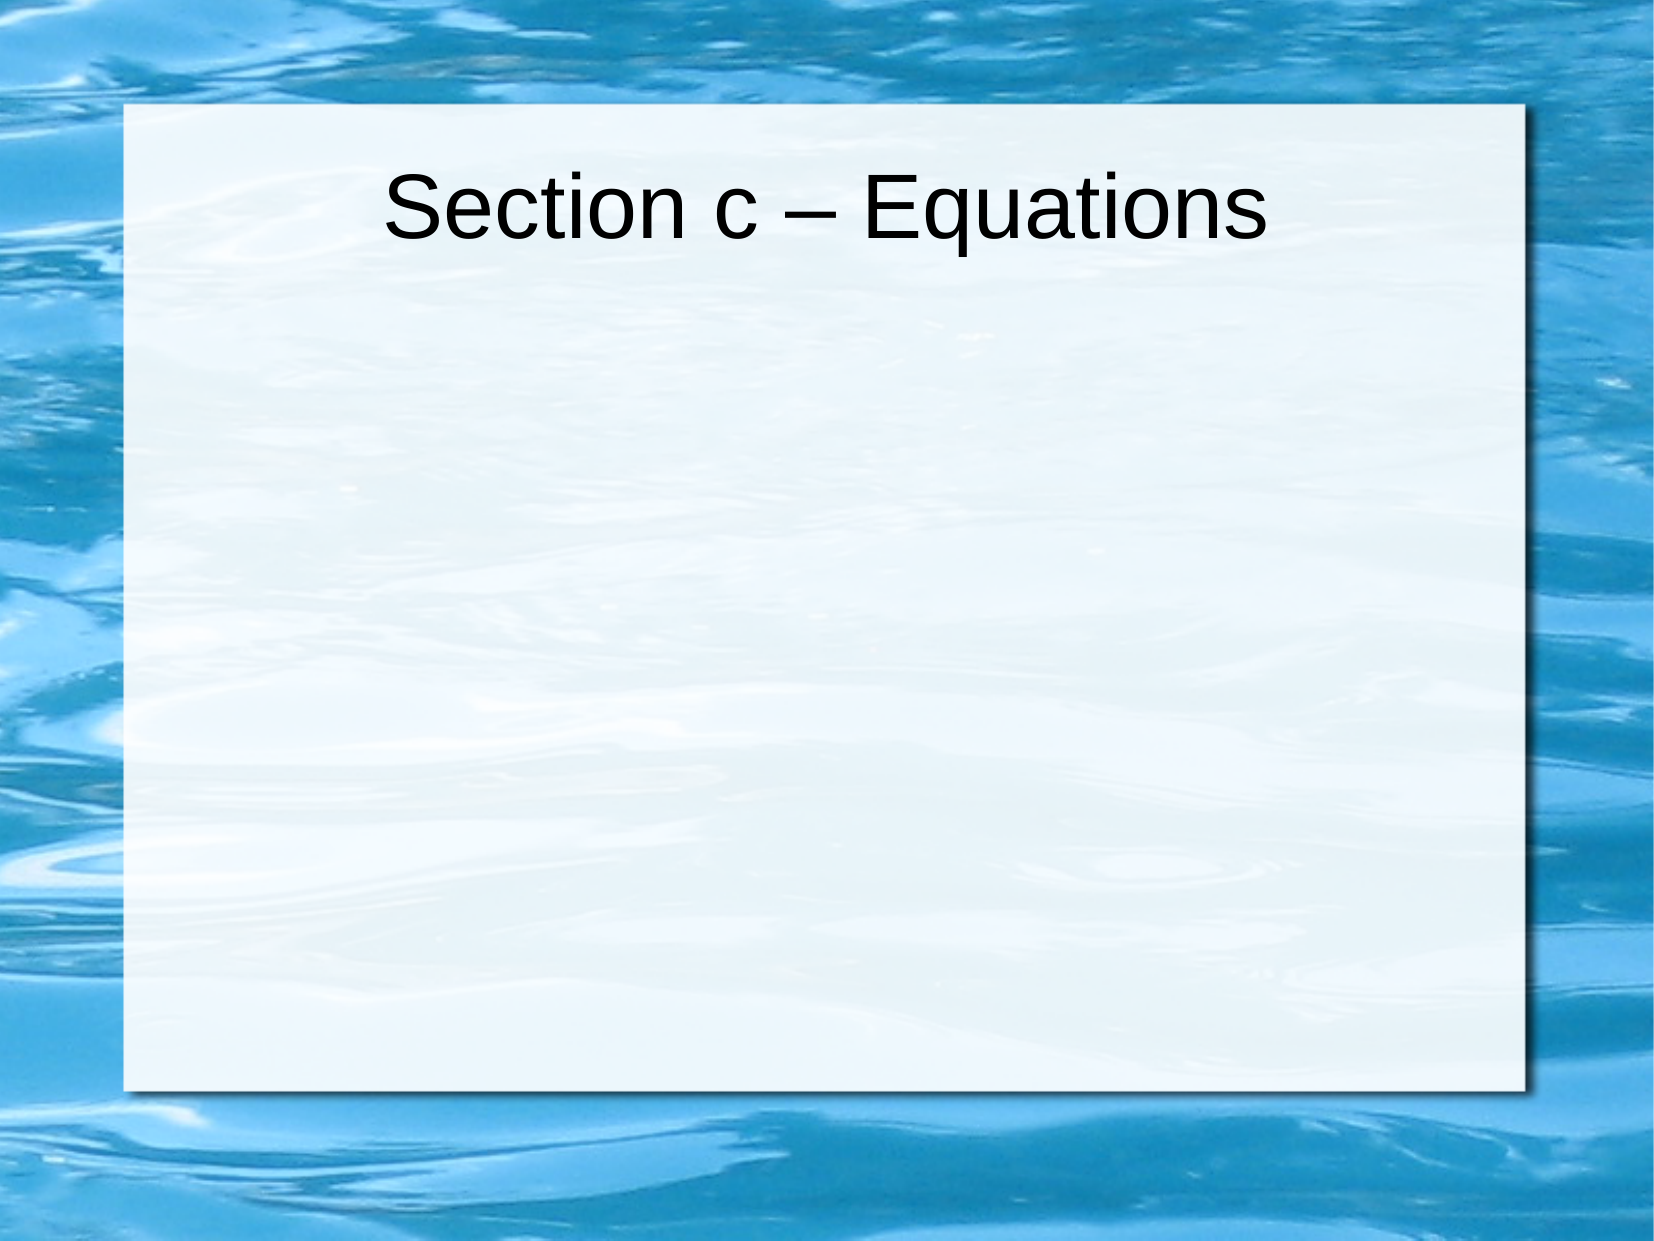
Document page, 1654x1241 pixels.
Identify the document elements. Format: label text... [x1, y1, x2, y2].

title Section c – Equations [147, 125, 1506, 288]
picture [0, 0, 1654, 1241]
